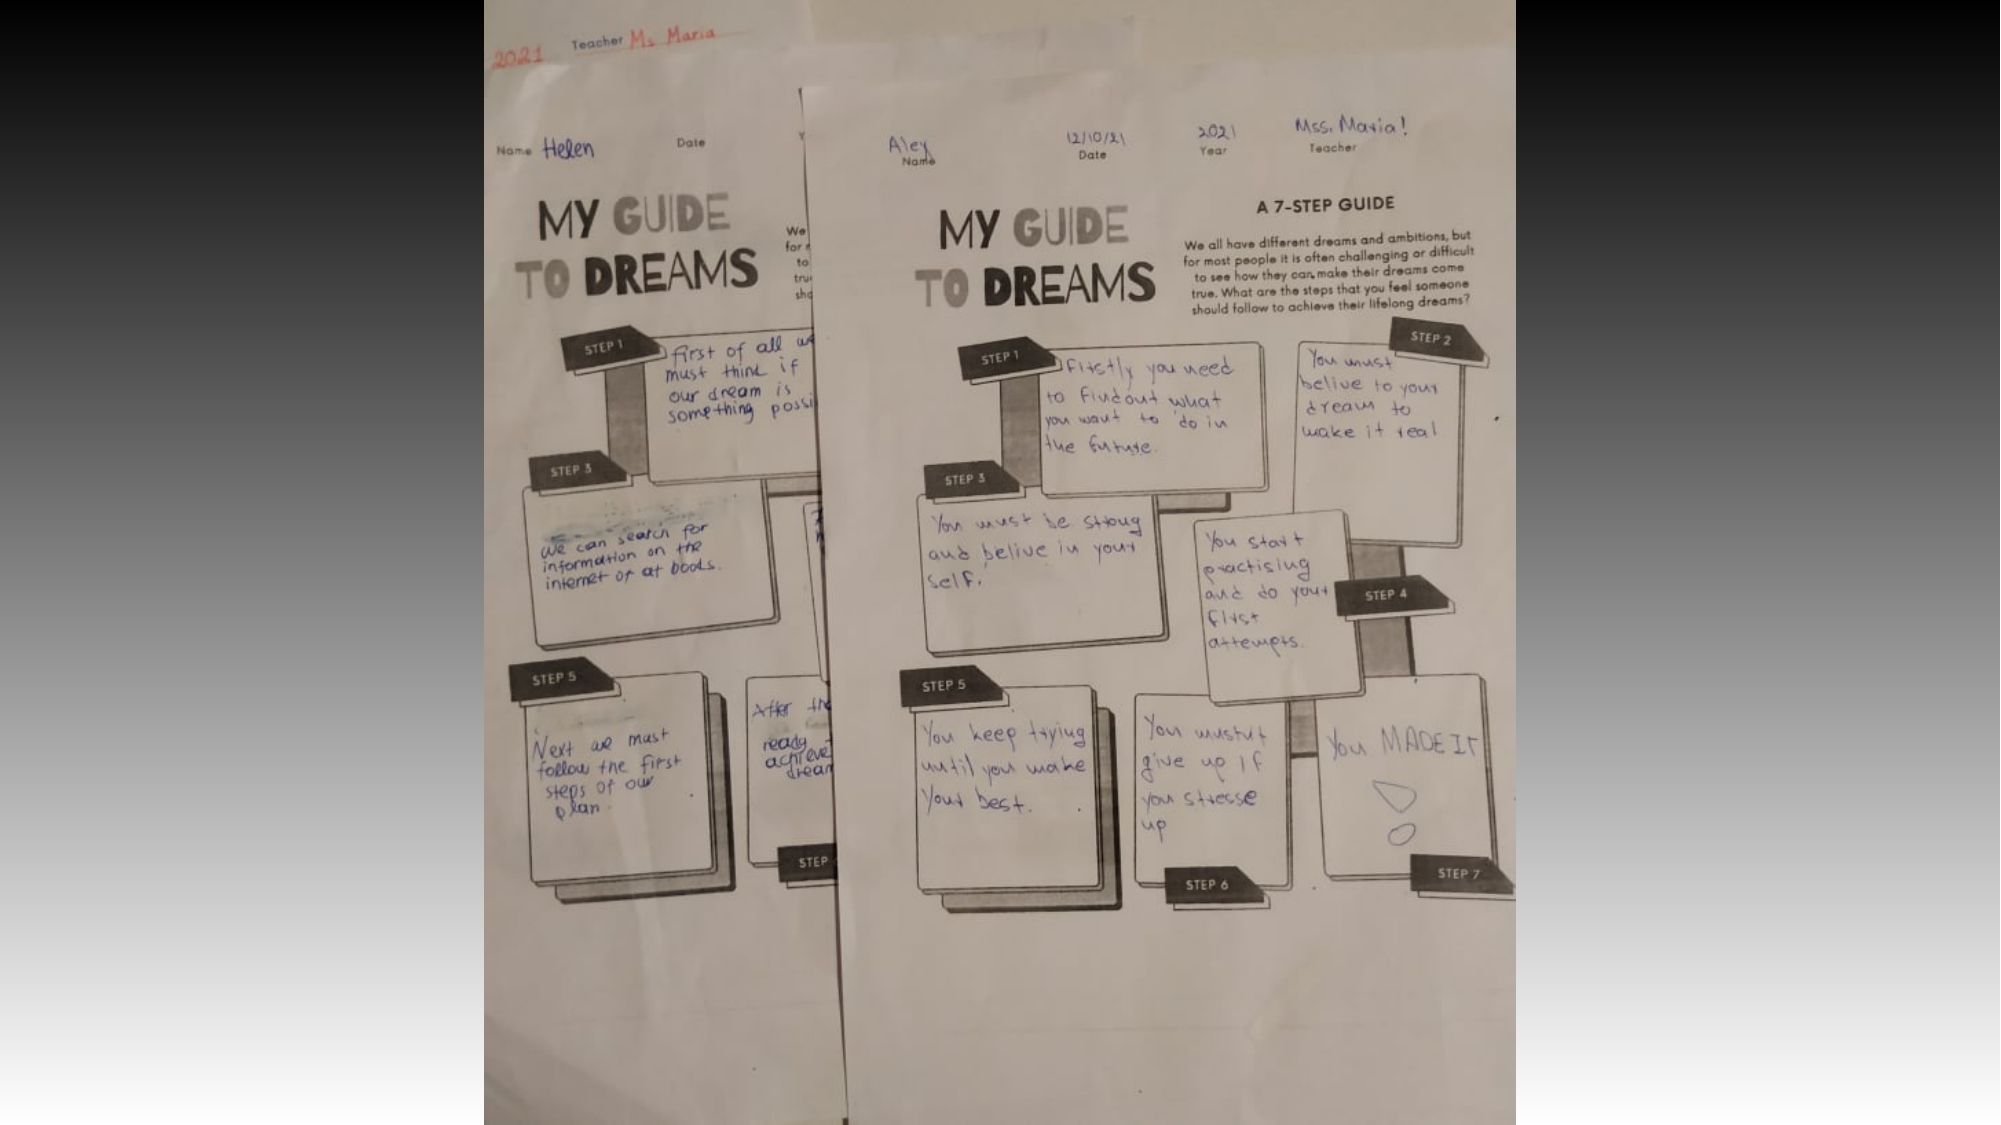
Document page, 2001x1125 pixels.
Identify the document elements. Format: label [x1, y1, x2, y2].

picture [484, 0, 1516, 1125]
